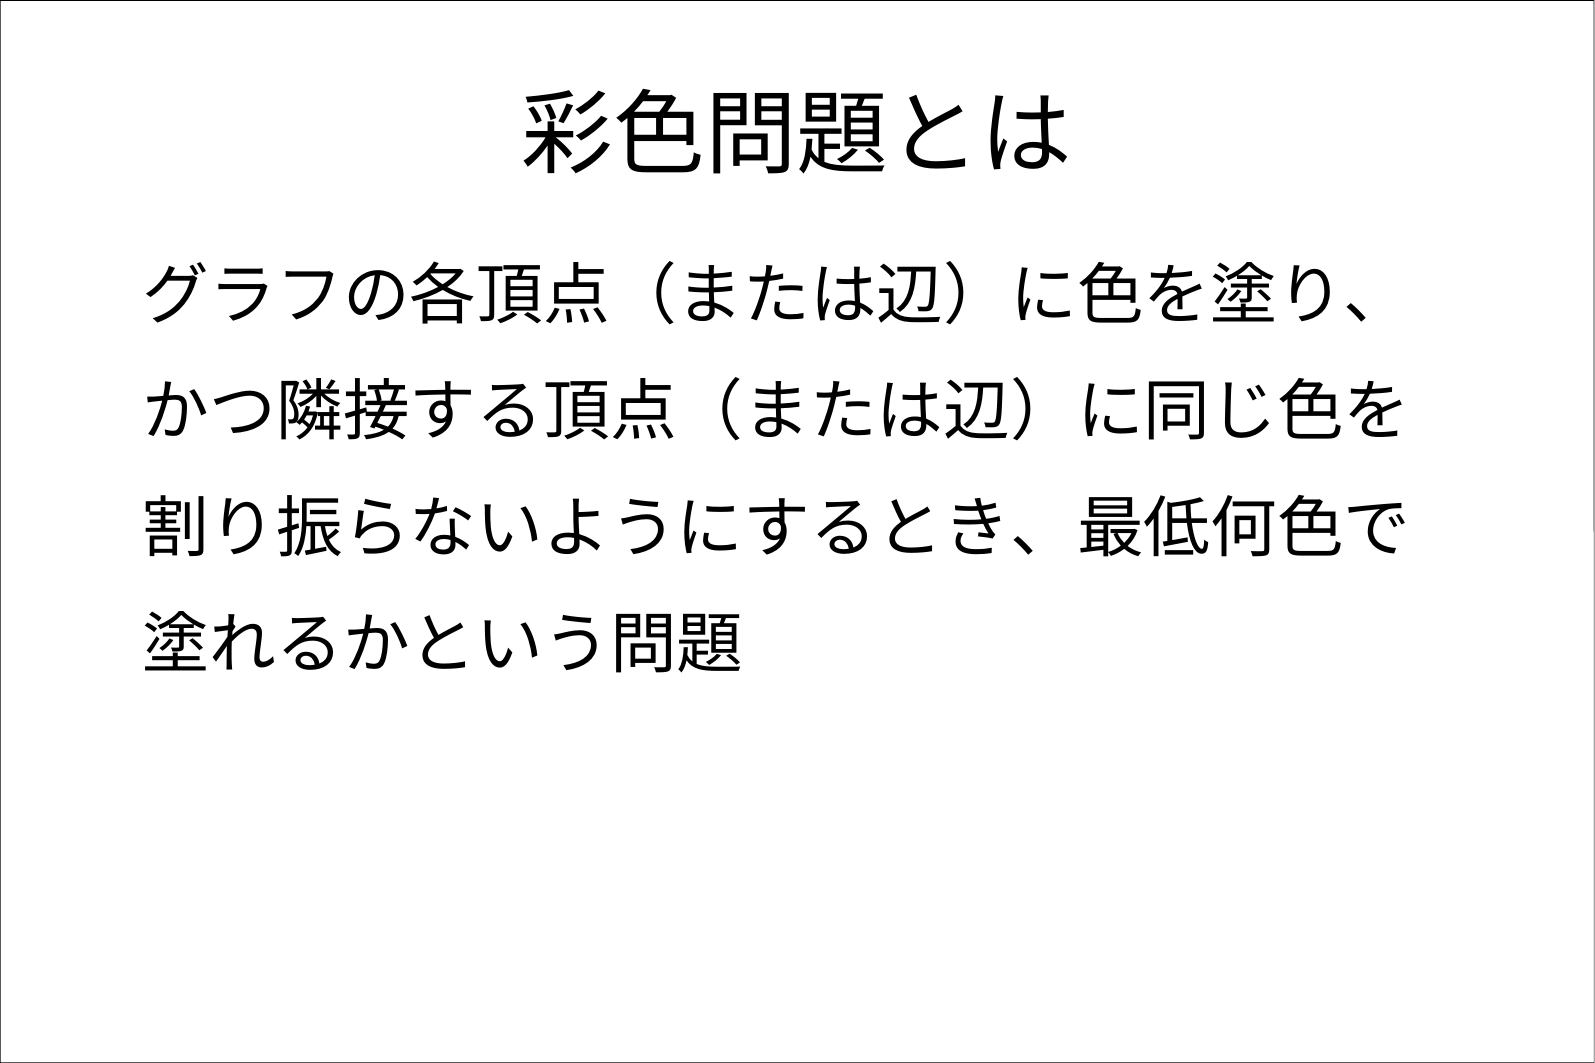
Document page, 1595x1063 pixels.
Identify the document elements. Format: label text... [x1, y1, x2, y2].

text_box グラフの各頂点（または辺）に色を塗り、 かつ隣接する頂点（または辺）に同じ色を 割り振らないようにするとき、最低何色で 塗れるかという問題 [59, 248, 1536, 936]
text_box 彩色問題とは [79, 49, 1515, 213]
